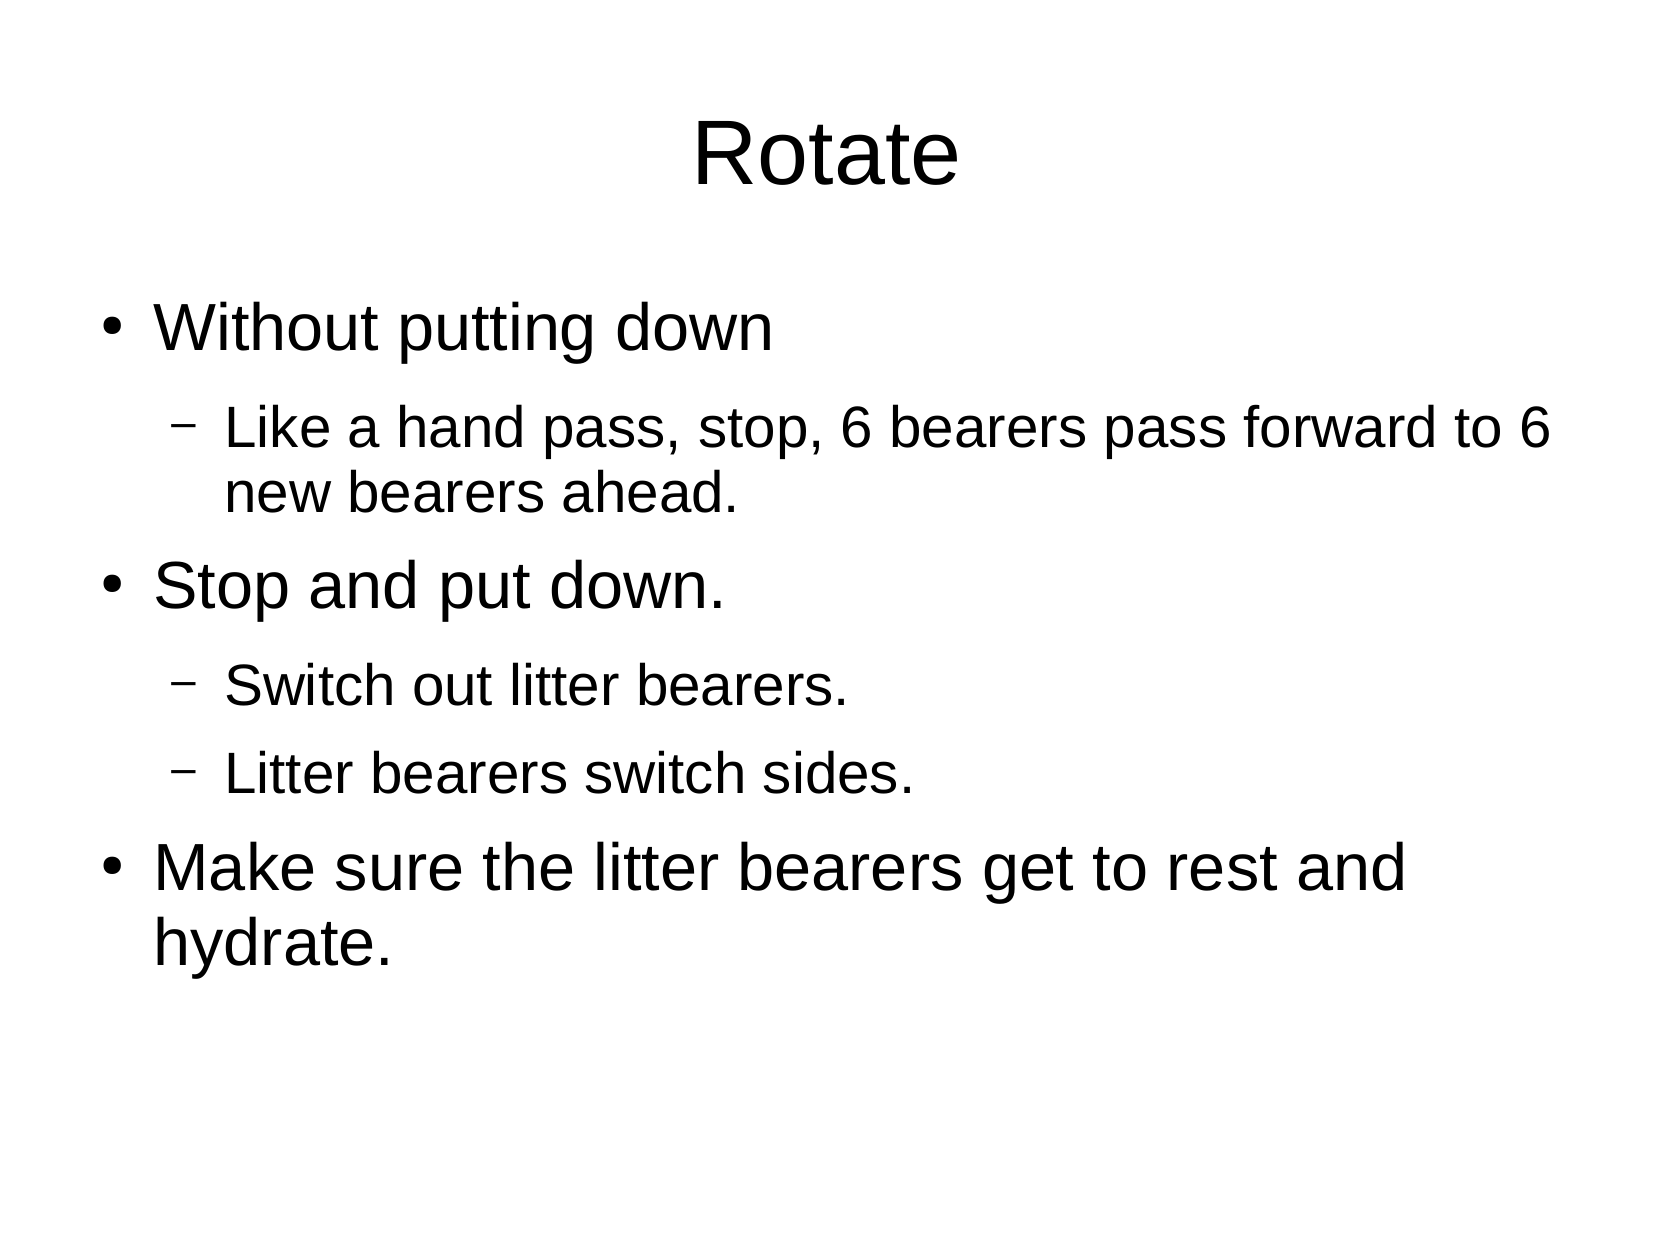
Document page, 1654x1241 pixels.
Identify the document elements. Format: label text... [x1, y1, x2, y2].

title Rotate [82, 49, 1571, 257]
list Without putting down Like a hand pass, stop, 6 bearers pass forward to 6 new bearers ahead. Stop and put down. Switch out litter bearers. Litter bearers switch sides. Make sure the litter bearers get to rest and hydrate. [82, 290, 1571, 1010]
